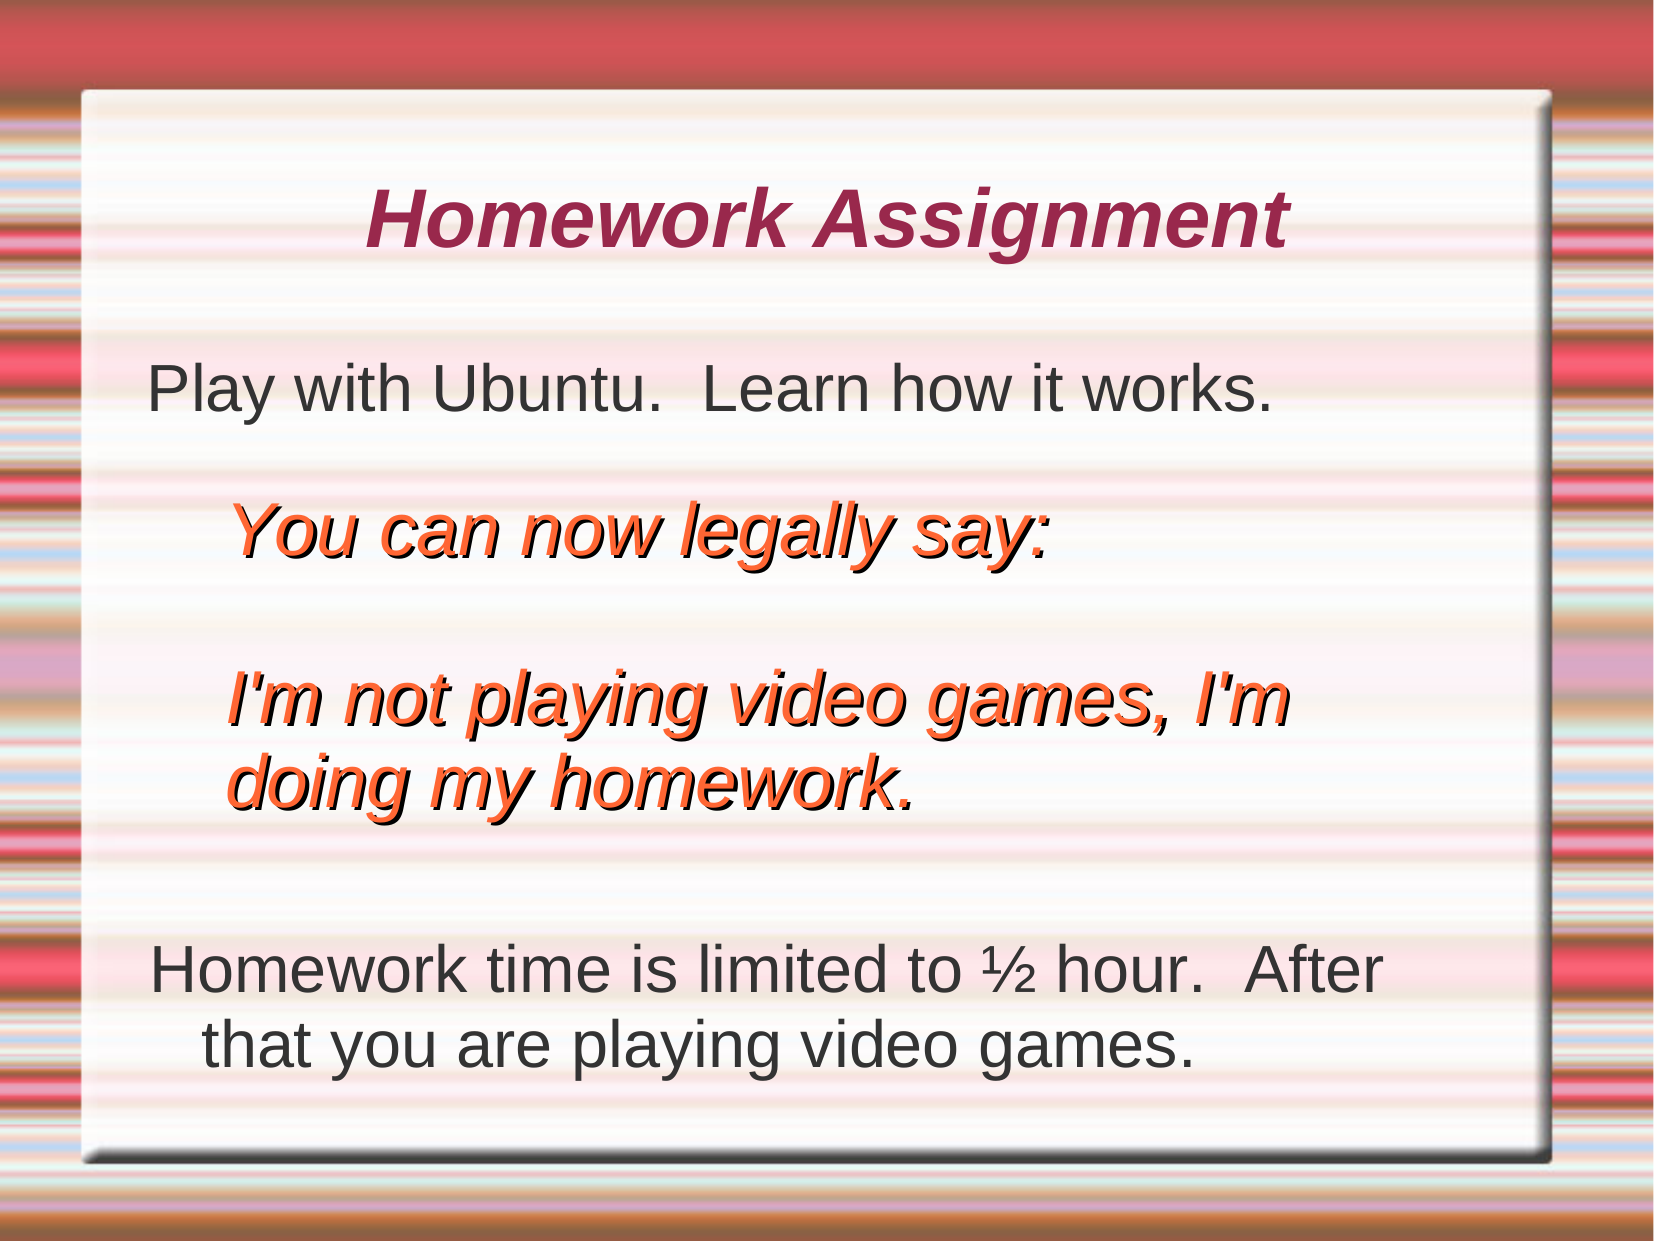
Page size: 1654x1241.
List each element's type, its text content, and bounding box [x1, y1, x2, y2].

picture [0, 0, 1654, 1241]
text_box You can now legally say: I'm not playing video games, I'm doing my homework. [225, 487, 1351, 837]
list Homework time is limited to ½ hour. After that you are playing video games. [119, 931, 1501, 1088]
list Play with Ubuntu. Learn how it works. [134, 350, 1516, 451]
title Homework Assignment [121, 114, 1534, 322]
